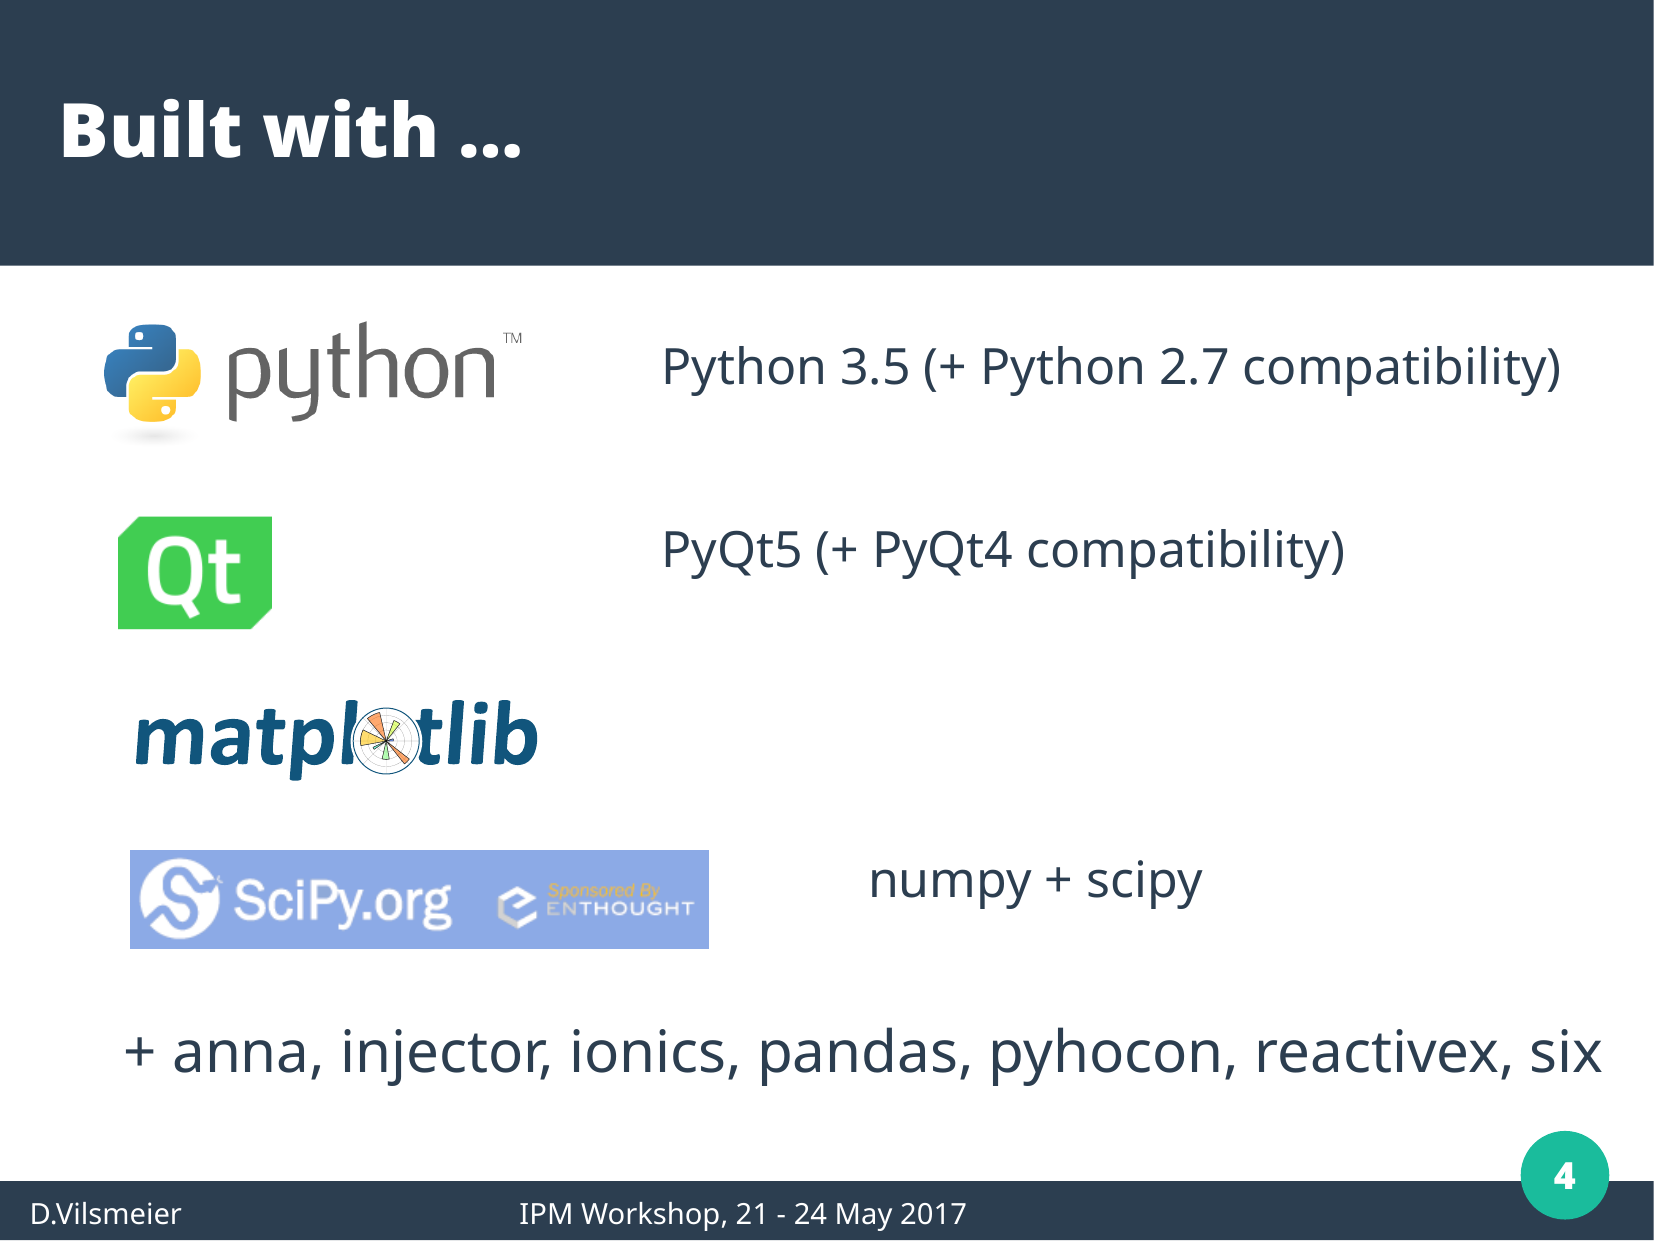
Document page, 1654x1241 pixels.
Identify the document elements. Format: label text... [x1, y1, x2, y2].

picture [118, 496, 272, 650]
picture [118, 684, 561, 792]
picture [34, 295, 562, 474]
list PyQt5 (+ PyQt4 compatibility) [661, 513, 1577, 615]
list Python 3.5 (+ Python 2.7 compatibility) [661, 330, 1577, 432]
title Built with … [59, 49, 1595, 207]
list numpy + scipy [868, 844, 1394, 945]
list + anna, injector, ionics, pandas, pyhocon, reactivex, six [124, 1009, 1619, 1158]
picture [130, 850, 709, 949]
